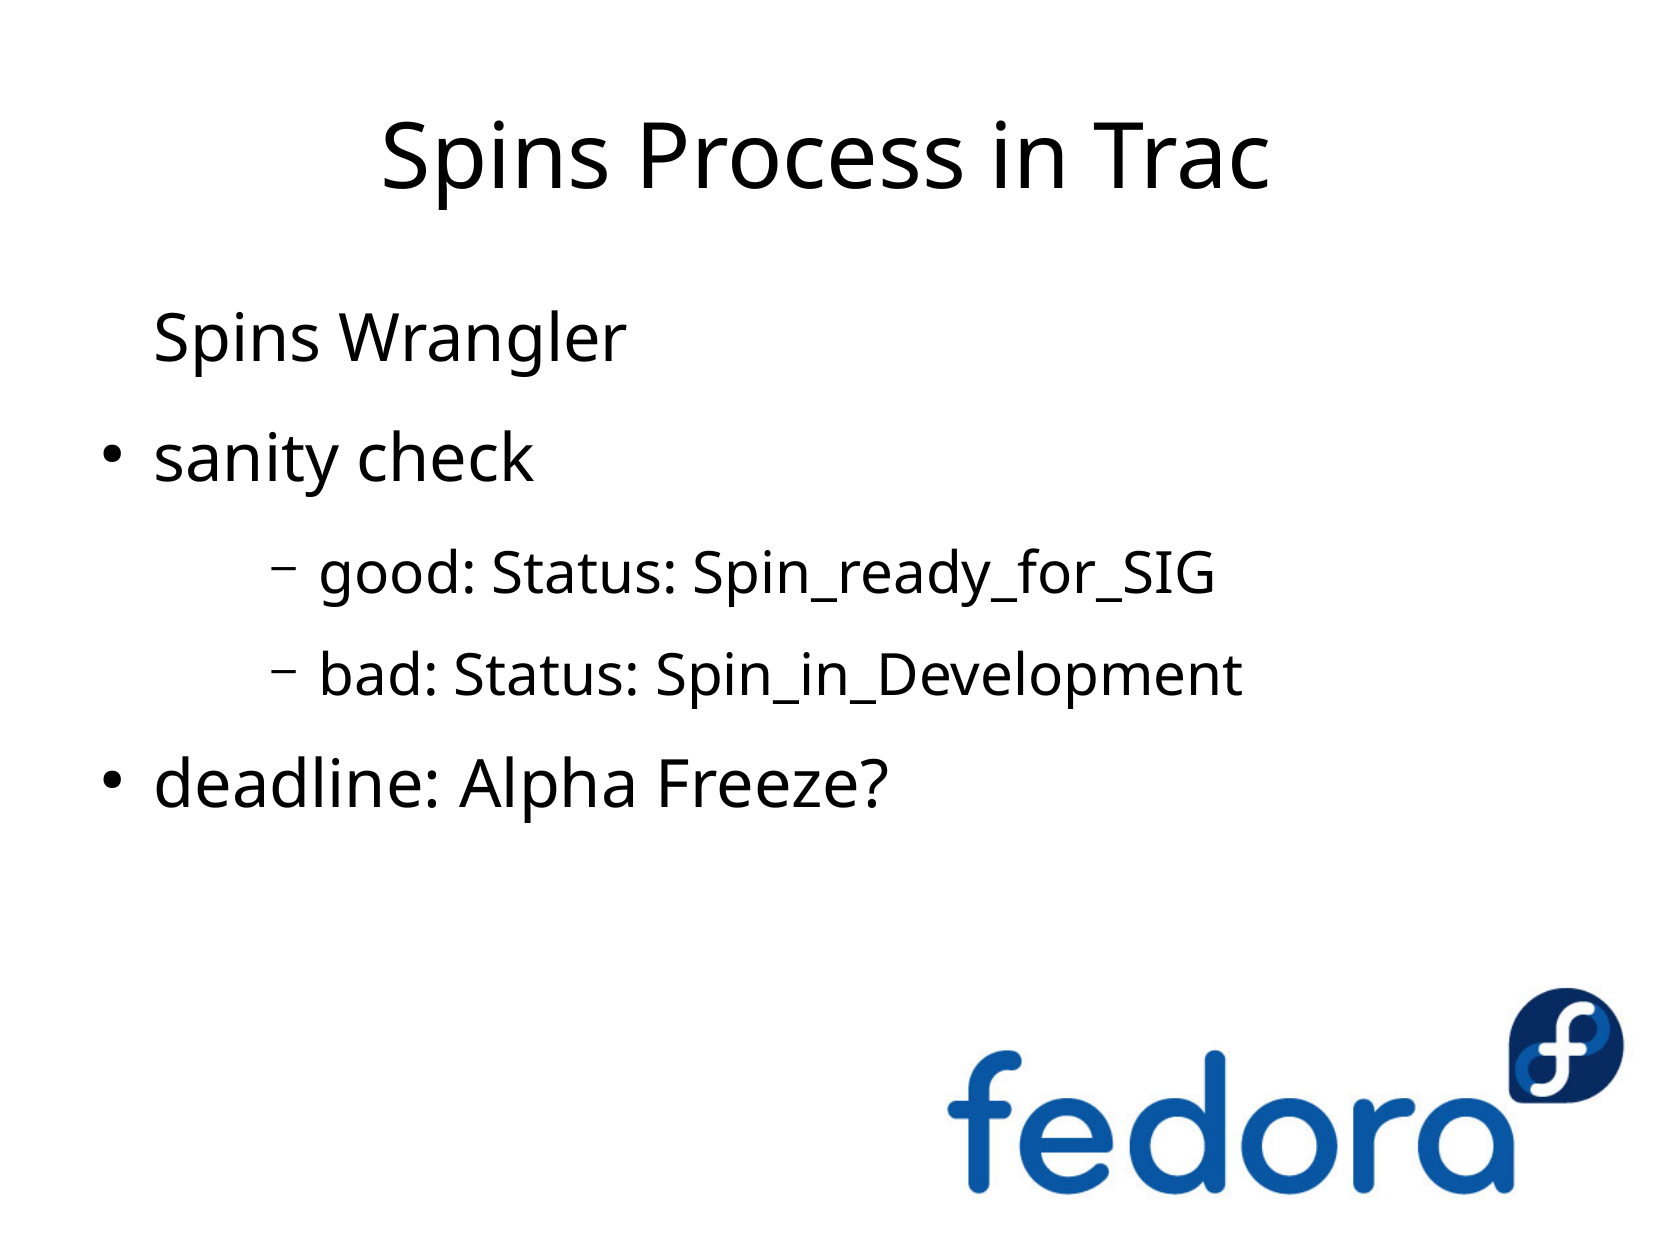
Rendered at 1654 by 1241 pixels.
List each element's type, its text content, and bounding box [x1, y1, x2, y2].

title Spins Process in Trac [82, 49, 1571, 257]
list Spins Wrangler sanity check good: Status: Spin_ready_for_SIG bad: Status: Spin_in_Development deadline: Alpha Freeze? [82, 290, 1571, 1109]
picture [925, 967, 1639, 1223]
